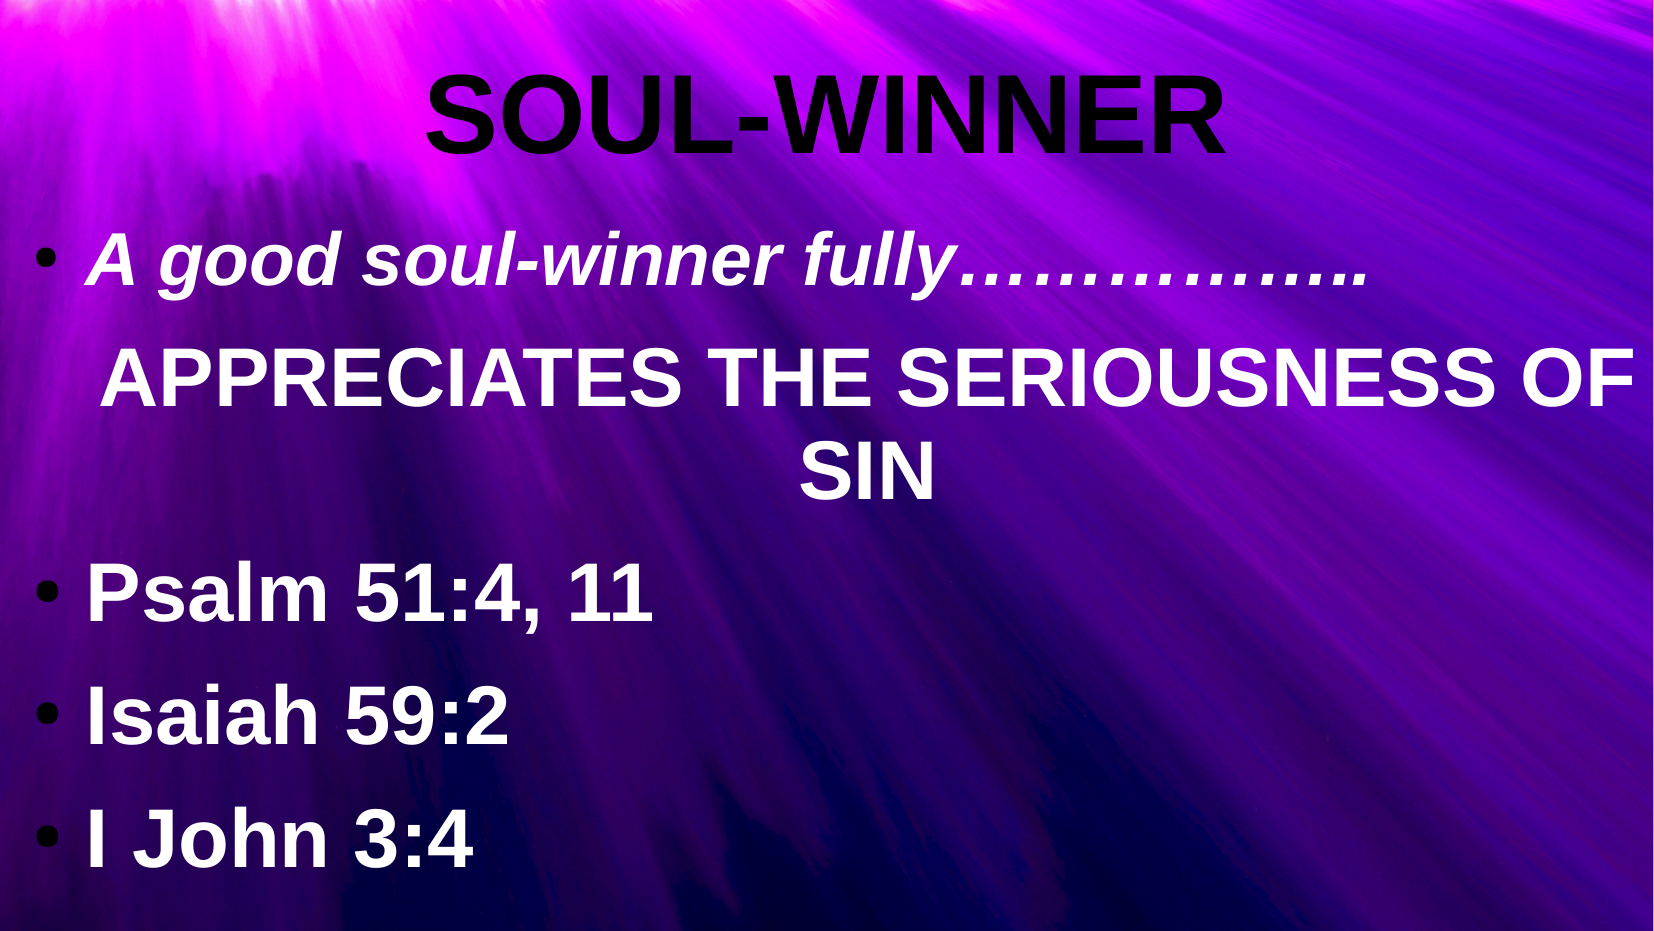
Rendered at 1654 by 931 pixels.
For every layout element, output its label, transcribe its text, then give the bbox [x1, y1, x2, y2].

list A good soul-winner fully…………….. APPRECIATES THE SERIOUSNESS OF SIN Psalm 51:4, 11 Isaiah 59:2 I John 3:4 [15, 217, 1651, 922]
picture [0, 0, 1654, 931]
title SOUL-WINNER [82, 37, 1571, 193]
